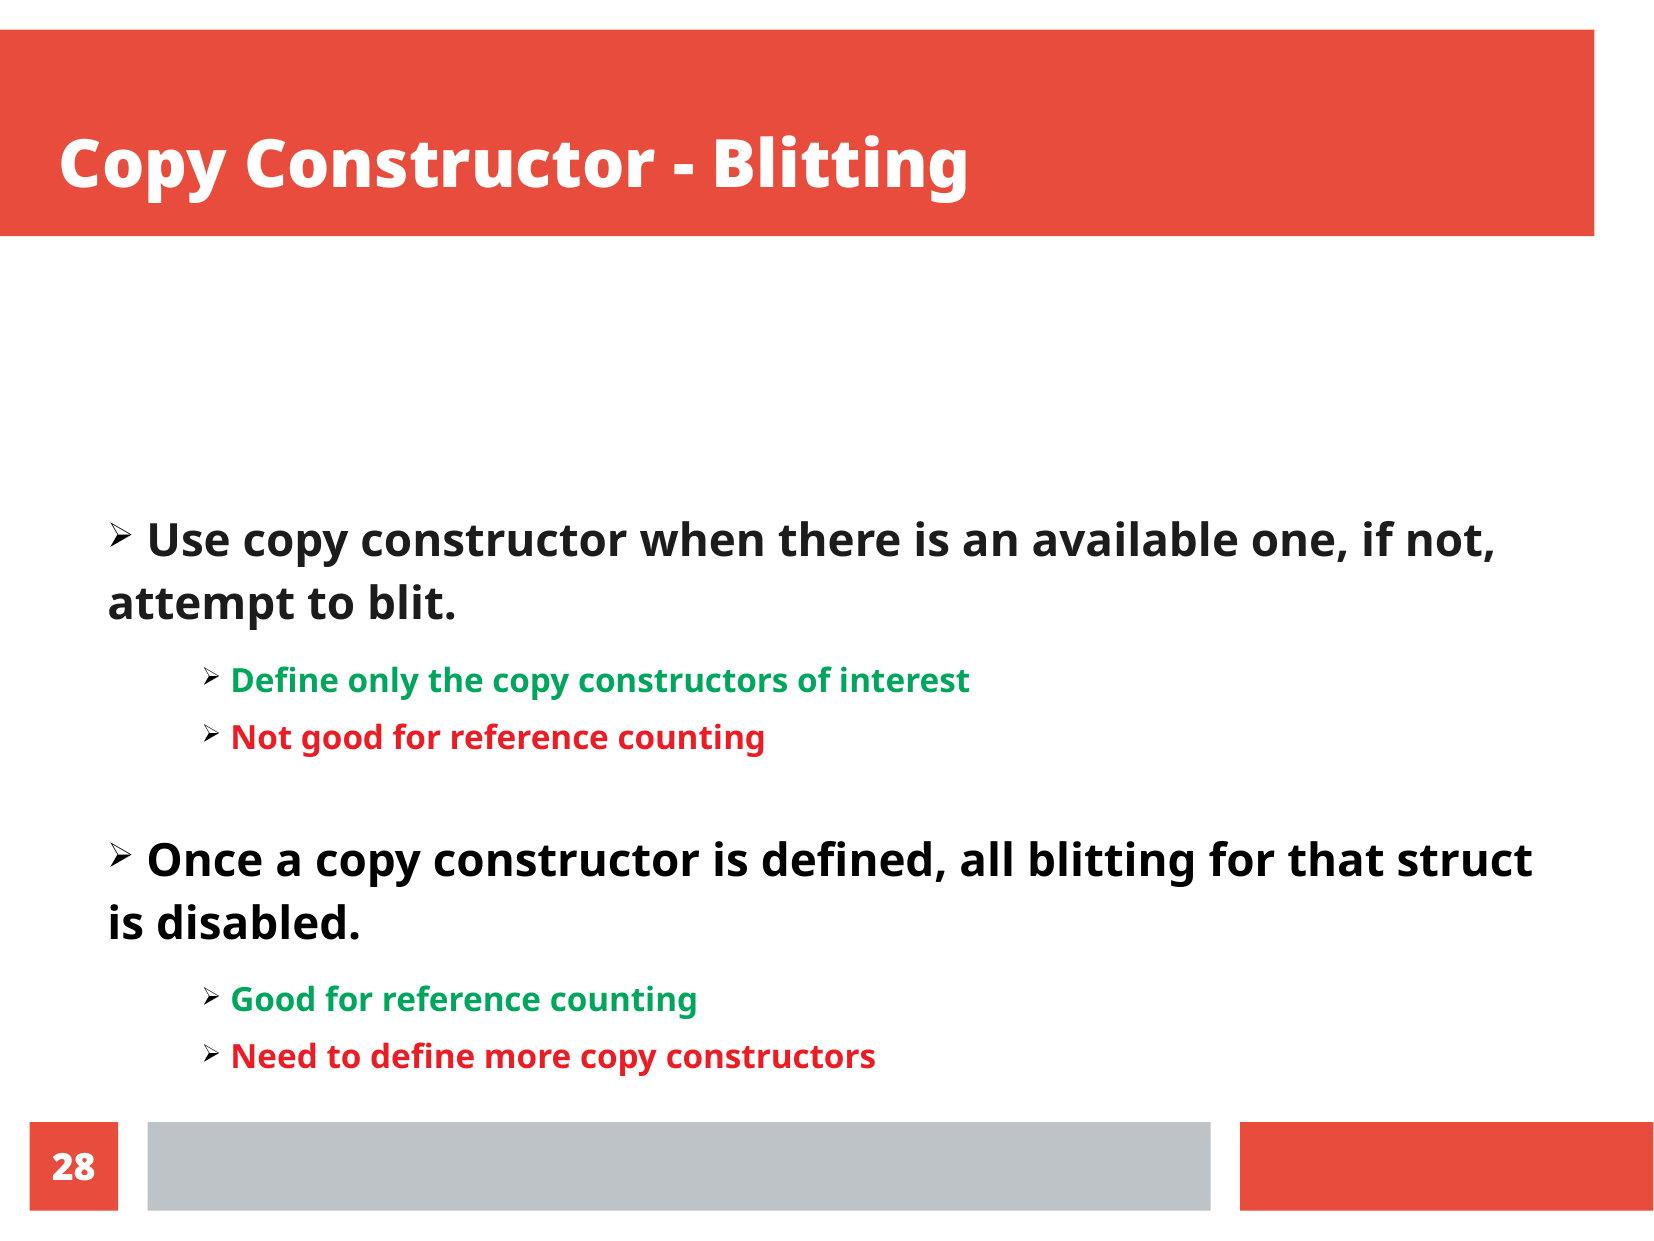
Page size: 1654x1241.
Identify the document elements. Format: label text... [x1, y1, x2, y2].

title Copy Constructor - Blitting [59, 59, 1595, 207]
list Use copy constructor when there is an available one, if not, attempt to blit. Define only the copy constructors of interest Not good for reference counting Once a copy constructor is defined, all blitting for that struct is disabled. Good for reference counting Need to define more copy constructors [60, 312, 1566, 1081]
